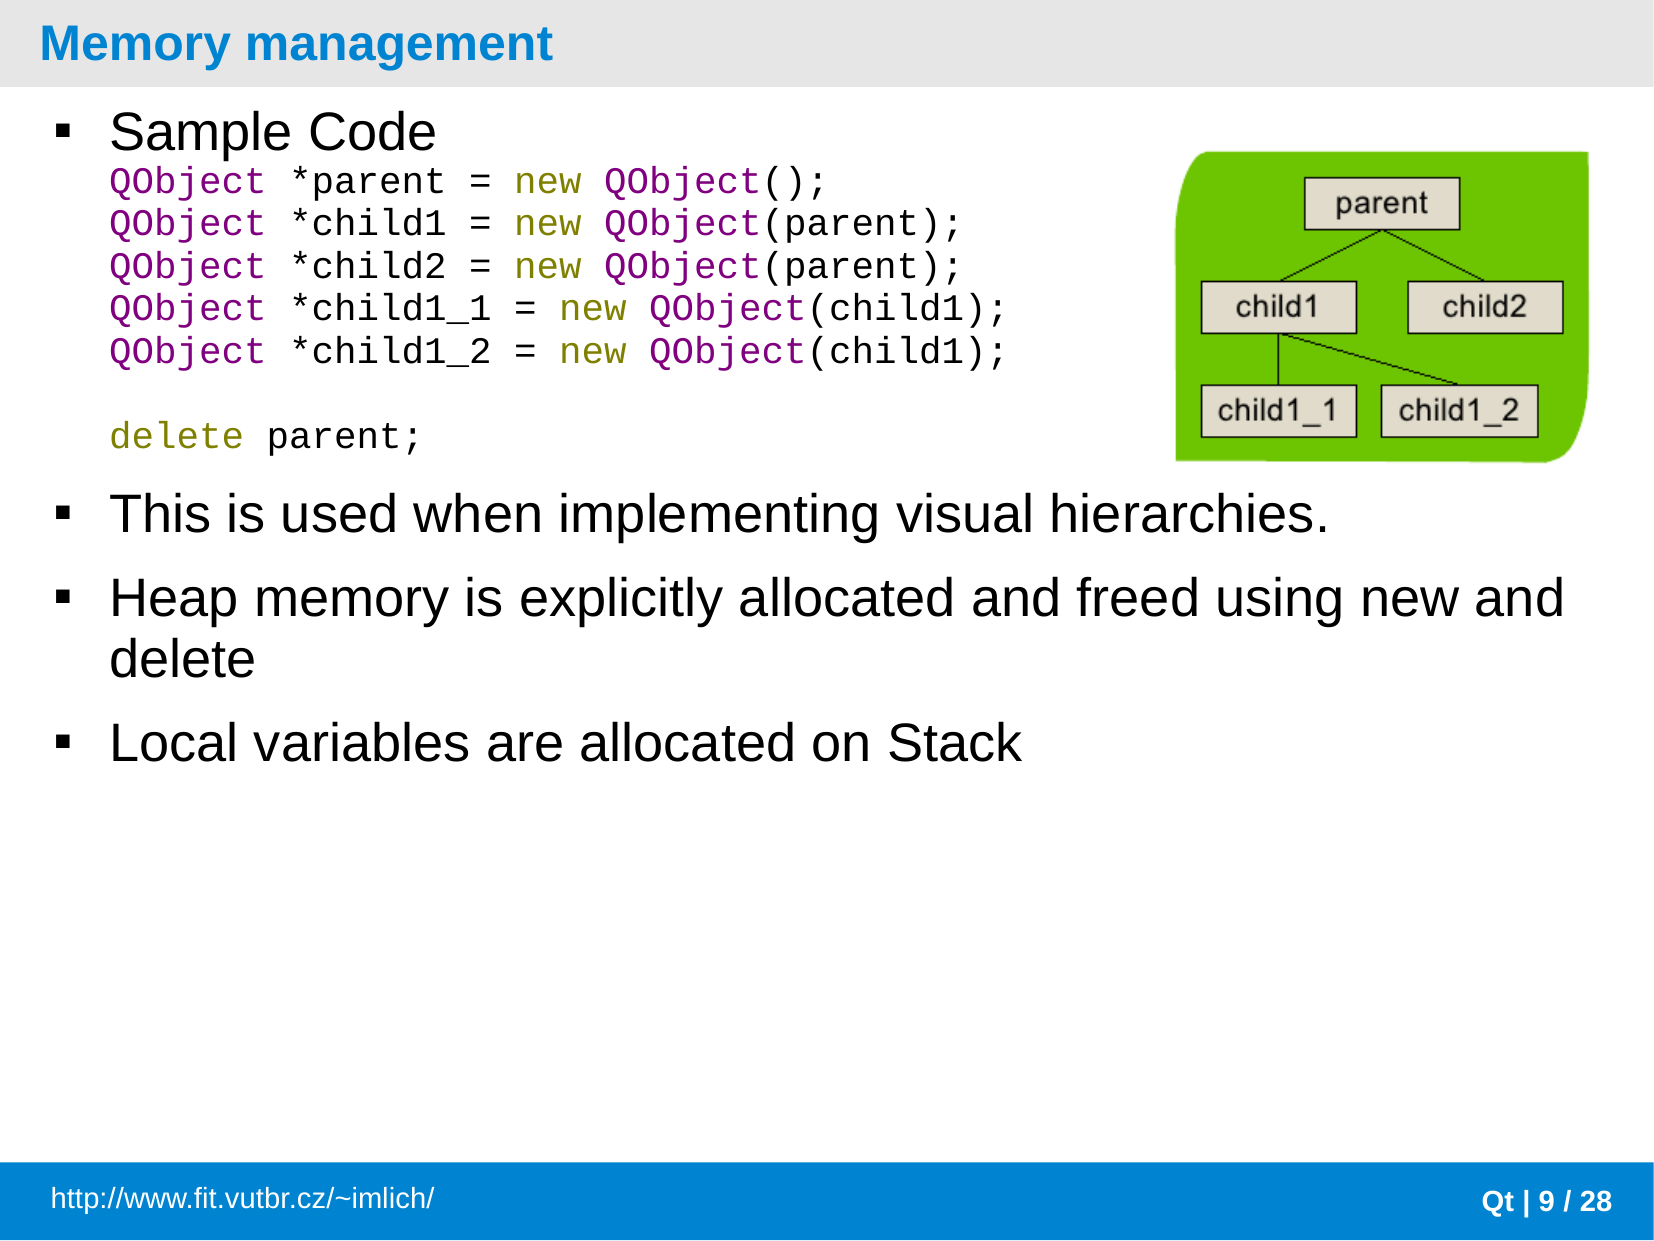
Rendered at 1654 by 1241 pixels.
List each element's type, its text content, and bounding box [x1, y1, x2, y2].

title Memory management [39, 5, 1615, 81]
list Sample Code QObject *parent = new QObject(); QObject *child1 = new QObject(parent); QObject *child2 = new QObject(parent); QObject *child1_1 = new QObject(child1); QObject *child1_2 = new QObject(child1); delete parent; This is used when implementing visual hierarchies. Heap memory is explicitly allocated and freed using new and delete Local variables are allocated on Stack [38, 101, 1616, 1126]
picture [1162, 149, 1600, 468]
